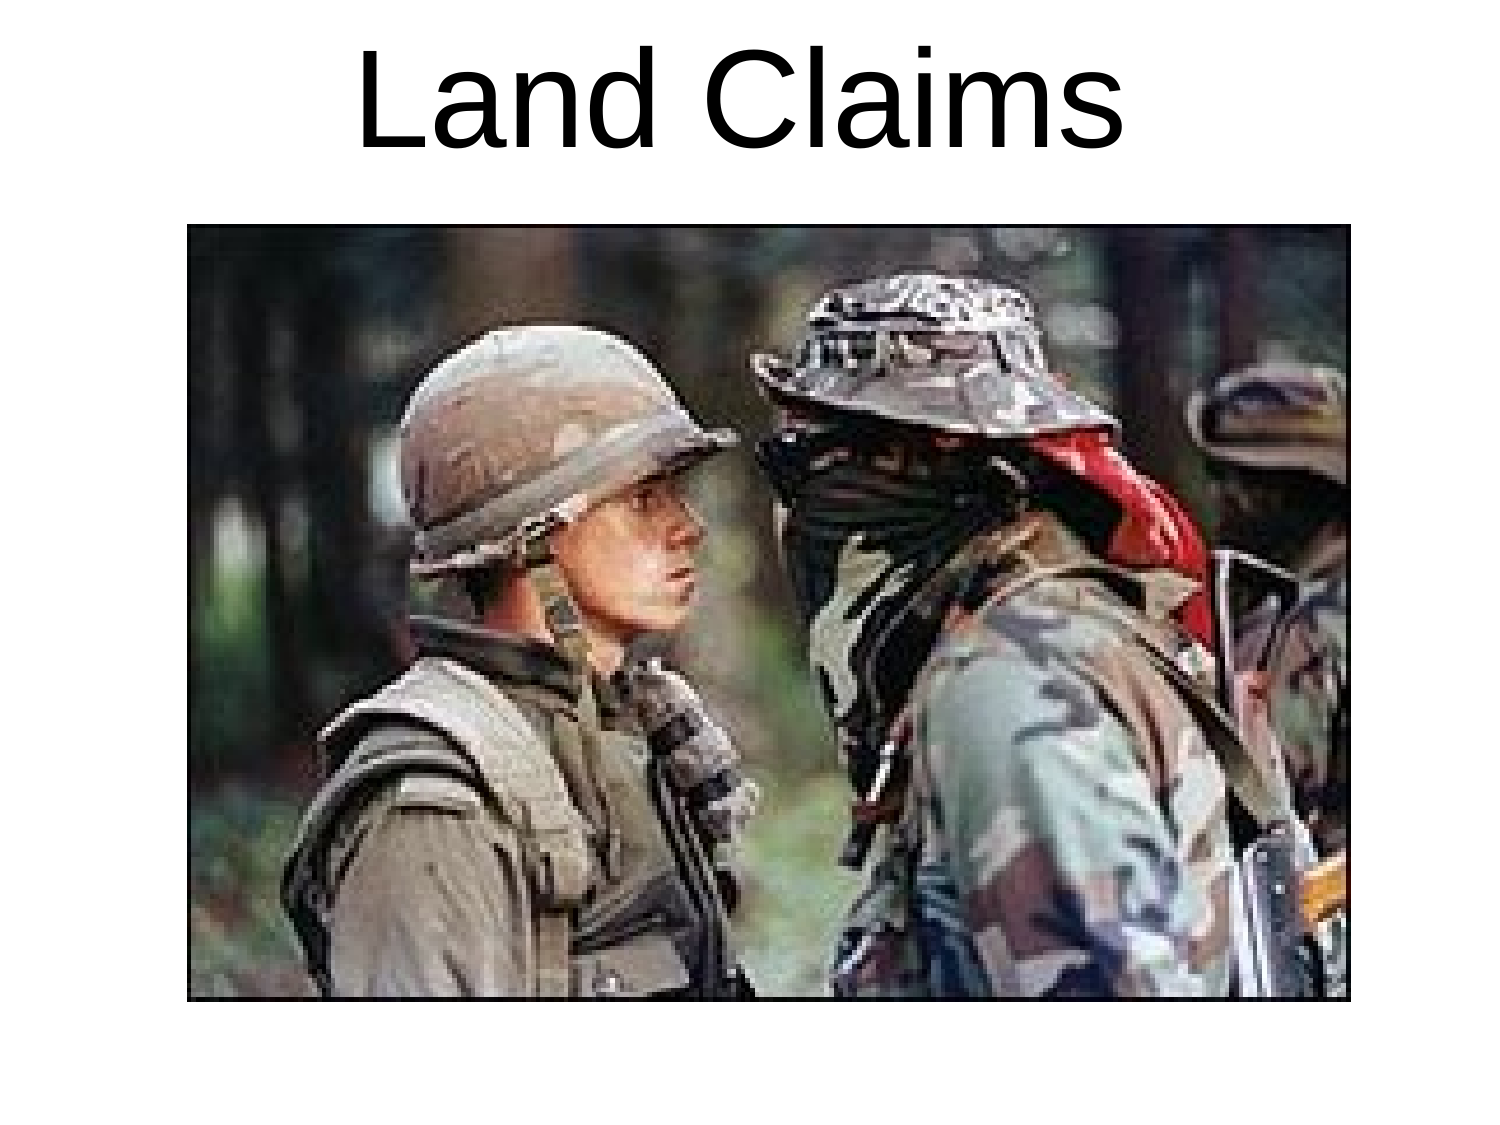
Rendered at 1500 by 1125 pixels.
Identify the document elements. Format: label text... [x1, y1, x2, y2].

text_box Land Claims [337, 0, 1163, 183]
picture [187, 224, 1351, 1002]
